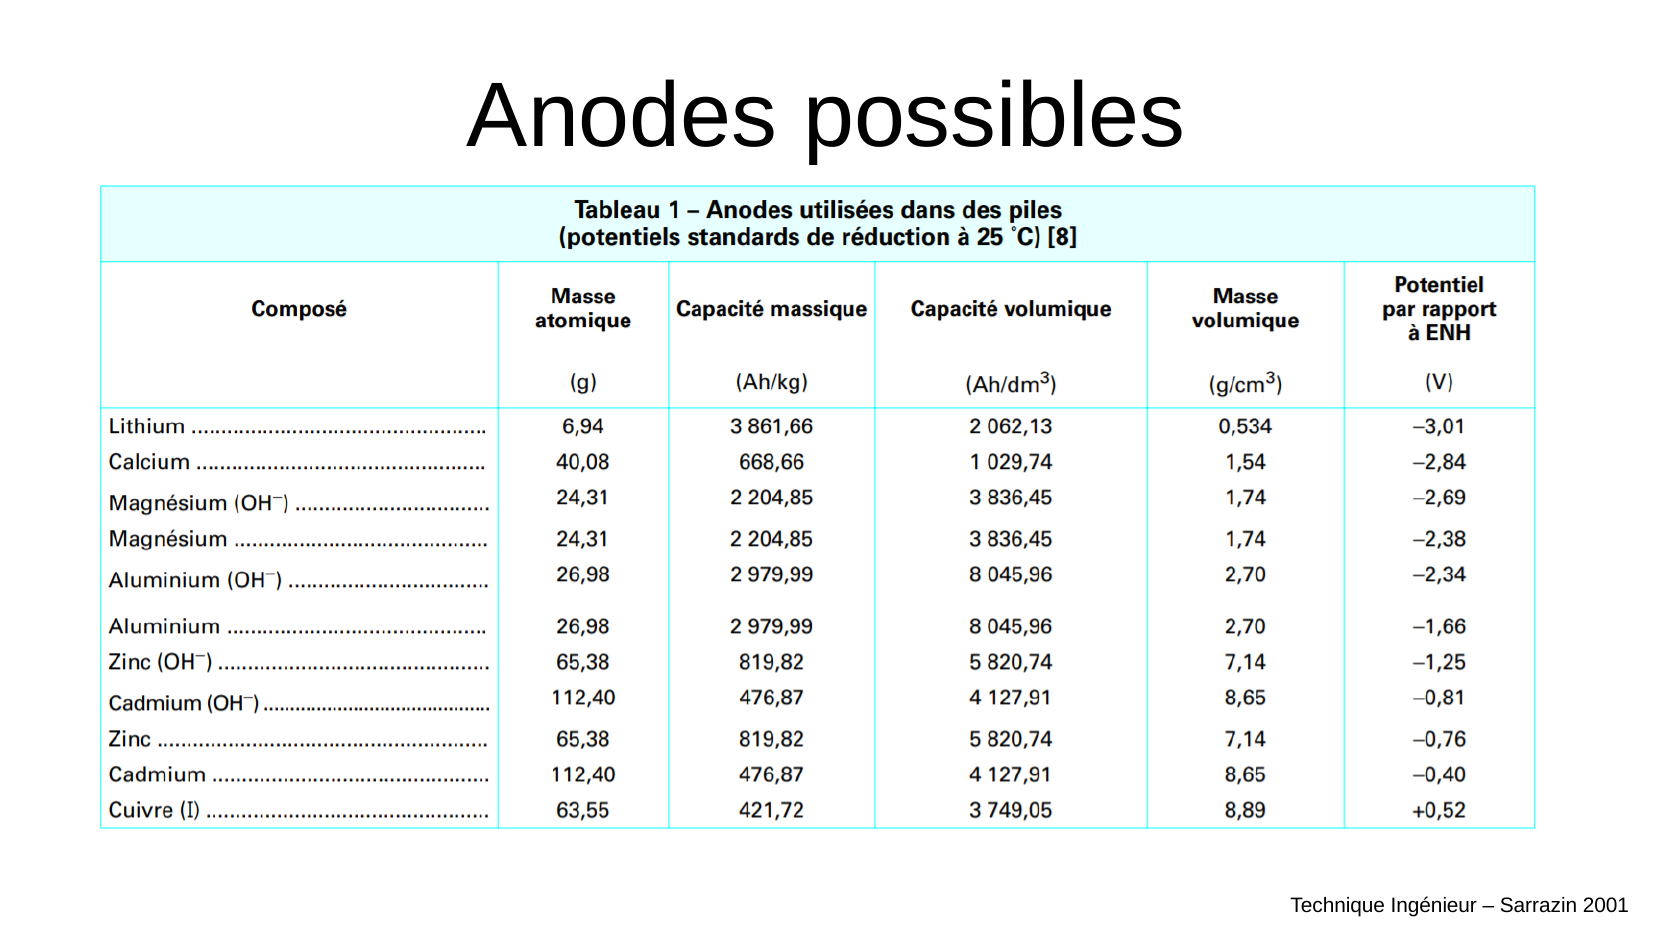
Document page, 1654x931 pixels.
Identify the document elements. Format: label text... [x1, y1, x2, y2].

text_box Technique Ingénieur – Sarrazin 2001 [1275, 885, 1654, 931]
title Anodes possibles [82, 37, 1571, 193]
picture [92, 174, 1548, 849]
